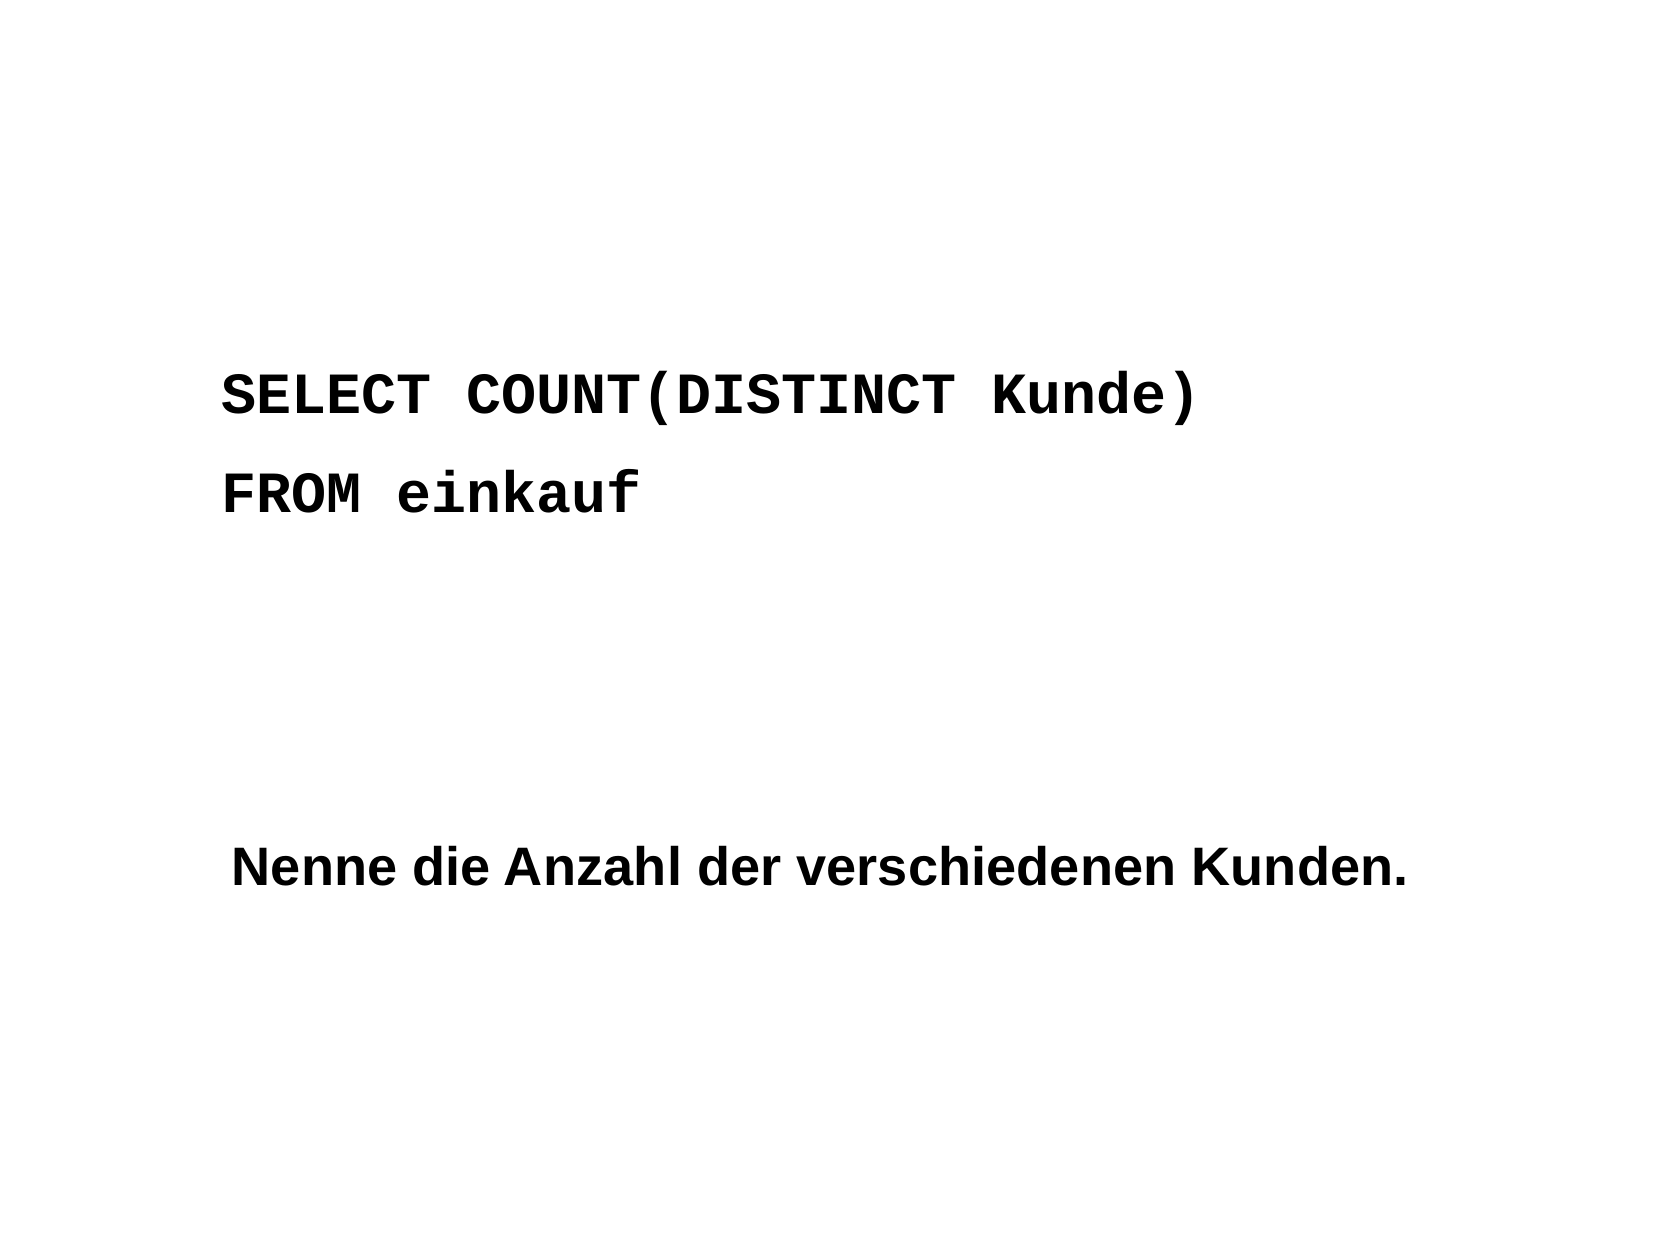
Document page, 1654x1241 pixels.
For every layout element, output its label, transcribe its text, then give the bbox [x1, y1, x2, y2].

text_box SELECT COUNT(DISTINCT Kunde) FROM einkauf [206, 324, 1565, 506]
title Nenne die Anzahl der verschiedenen Kunden. [76, 787, 1566, 945]
